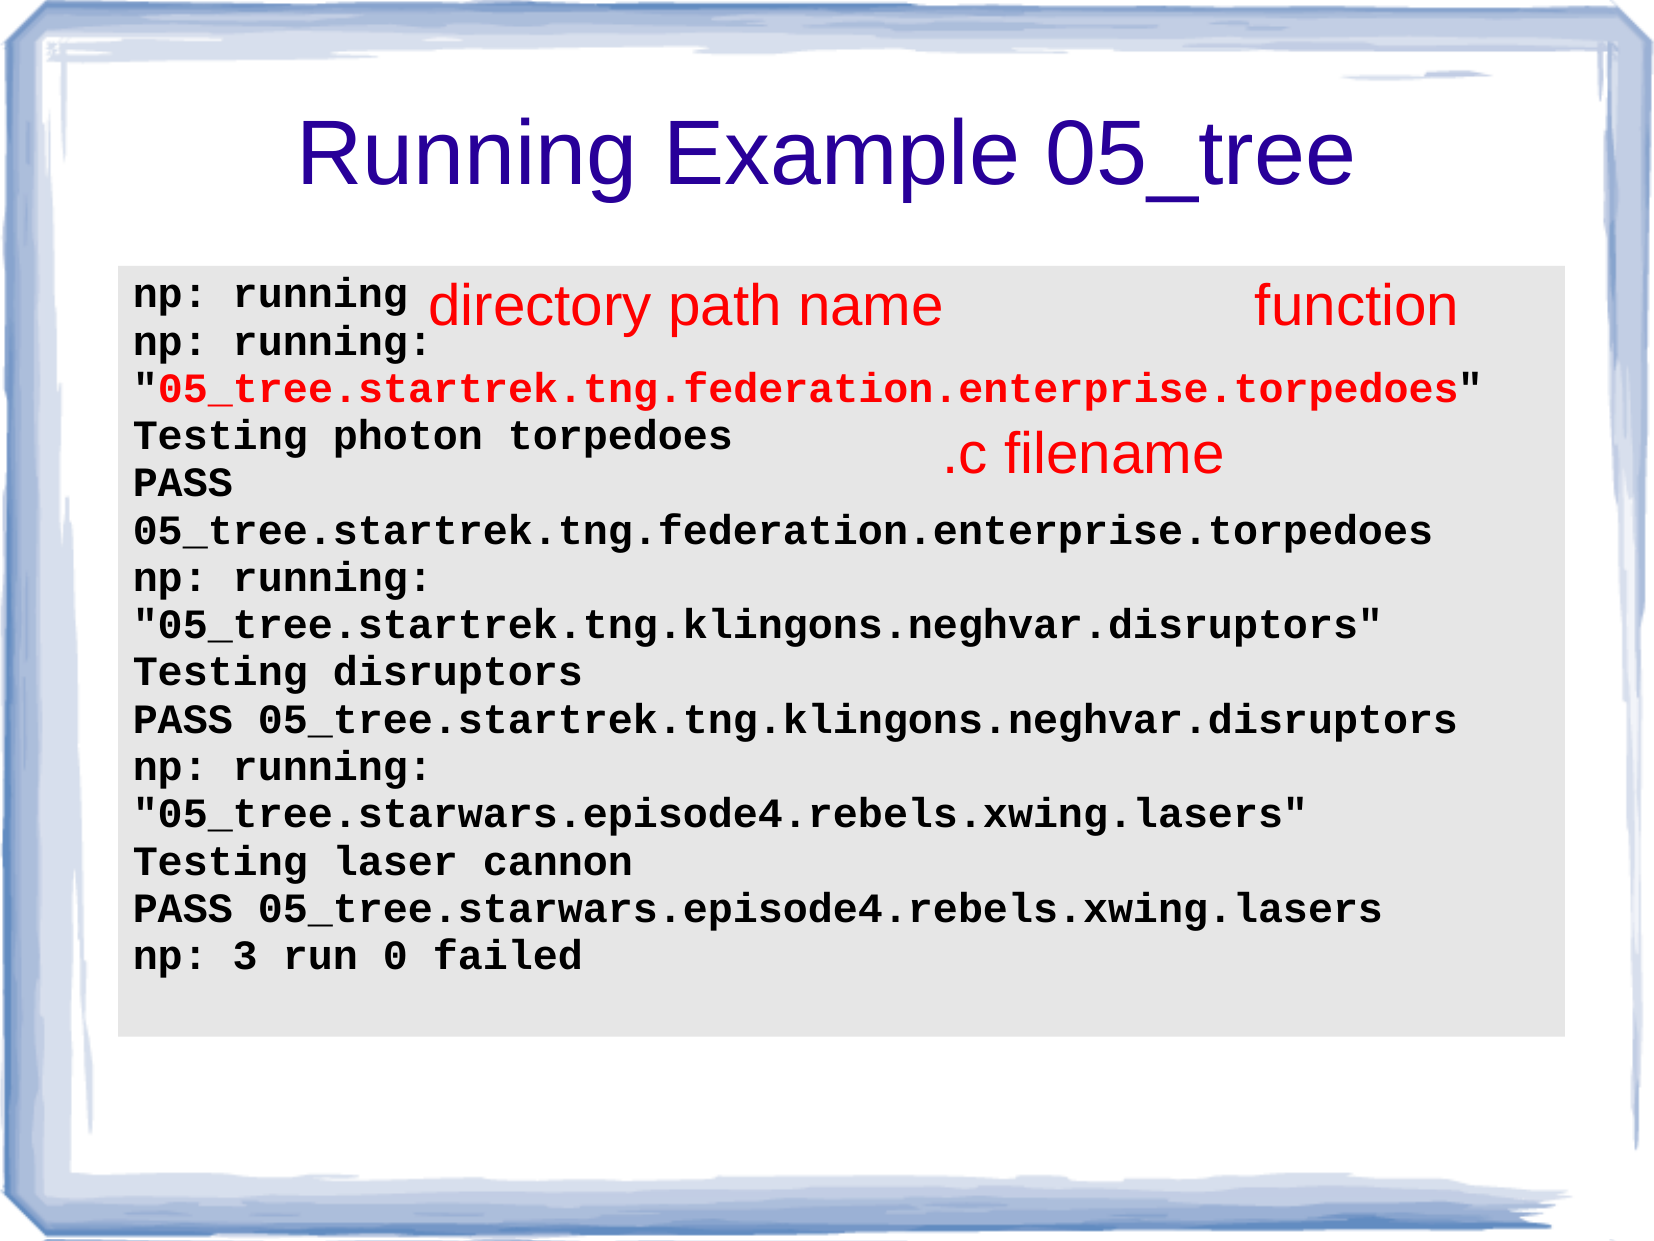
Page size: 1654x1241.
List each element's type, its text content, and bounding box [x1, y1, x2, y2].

text_box .c filename [927, 413, 1241, 502]
picture [0, 0, 1654, 1241]
text_box directory path name [413, 265, 960, 355]
title Running Example 05_tree [82, 49, 1571, 257]
text_box function [1240, 265, 1506, 355]
text_box np: running np: running: "05_tree.startrek.tng.federation.enterprise.torpedoes" Testing photon torpedoes PASS 05_tree.startrek.tng.federation.enterprise.torpedoes np: running: "05_tree.startrek.tng.klingons.neghvar.disruptors" Testing disruptors PASS 05_tree.startrek.tng.klingons.neghvar.disruptors np: running: "05_tree.starwars.episode4.rebels.xwing.lasers" Testing laser cannon PASS 05_tree.starwars.episode4.rebels.xwing.lasers np: 3 run 0 failed [118, 265, 1565, 1037]
